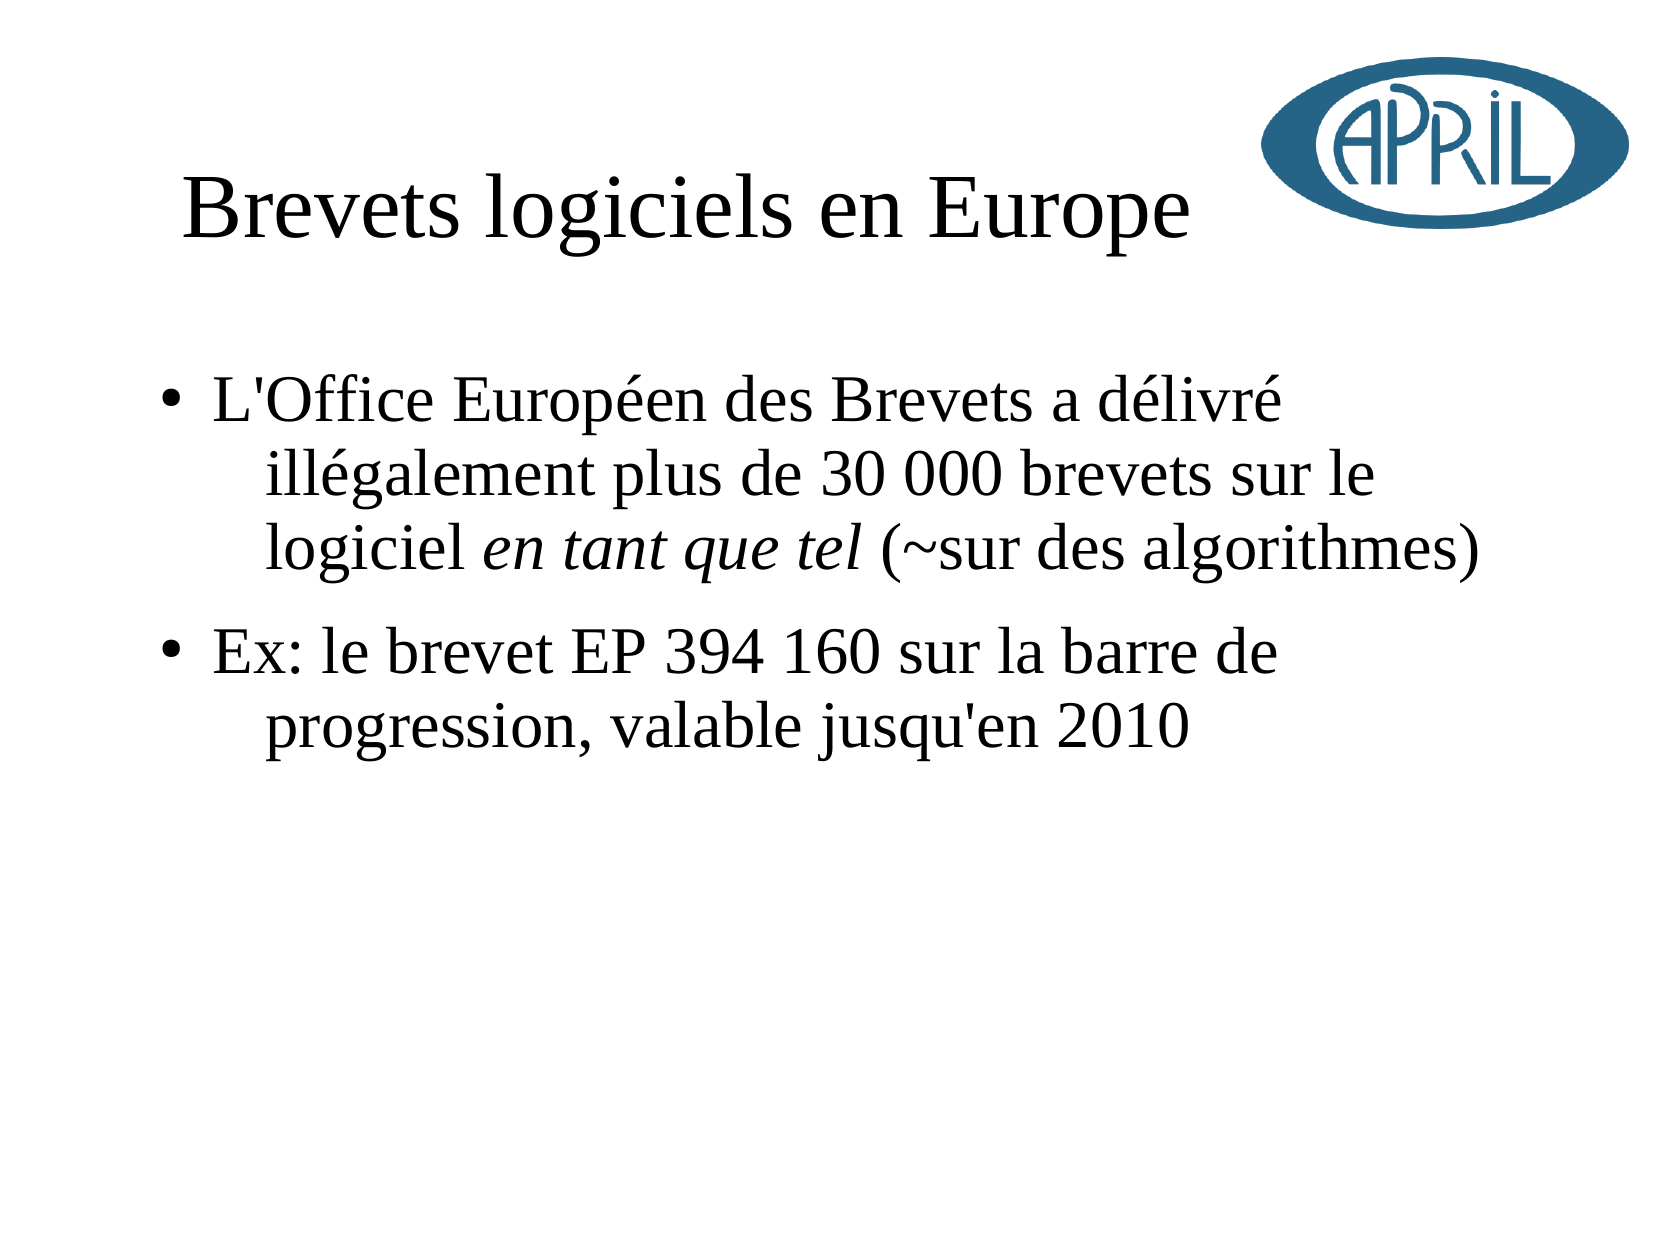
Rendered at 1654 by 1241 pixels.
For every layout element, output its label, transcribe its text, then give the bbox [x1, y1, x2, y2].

picture [1261, 57, 1629, 229]
title Brevets logiciels en Europe [121, 102, 1255, 311]
list L'Office Européen des Brevets a délivré illégalement plus de 30 000 brevets sur le logiciel en tant que tel (~sur des algorithmes) Ex: le brevet EP 394 160 sur la barre de progression, valable jusqu'en 2010 [123, 362, 1536, 871]
